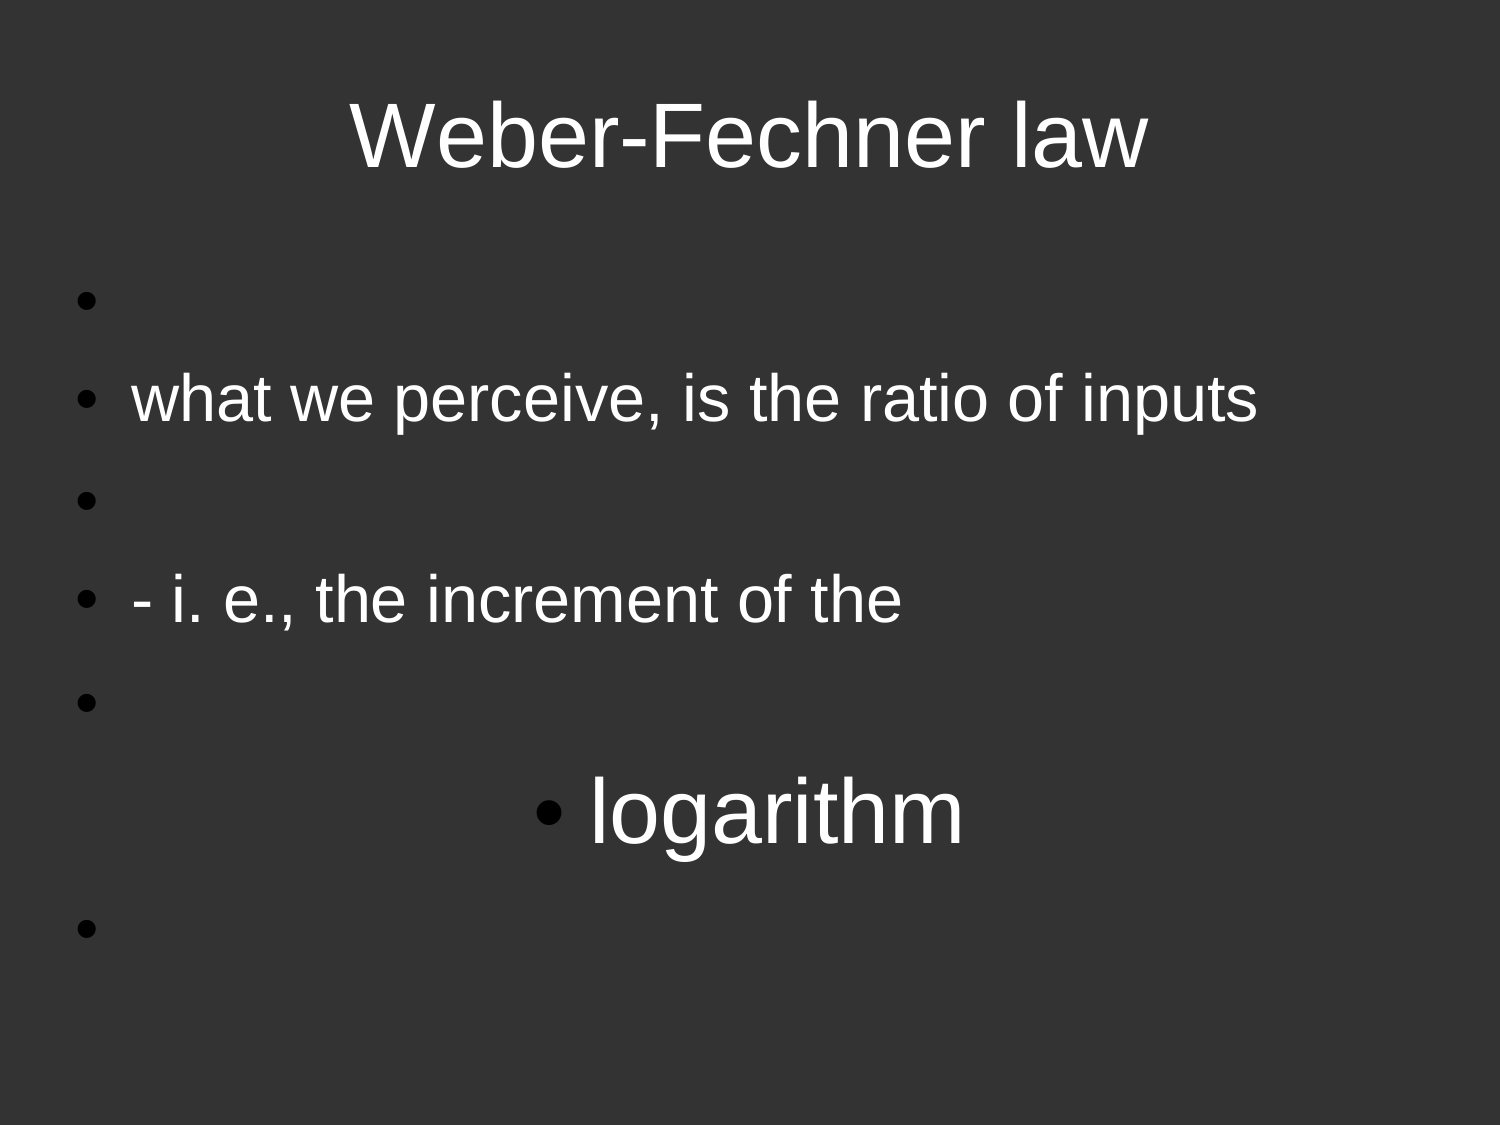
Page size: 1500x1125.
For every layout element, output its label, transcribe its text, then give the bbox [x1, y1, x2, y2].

list what we perceive, is the ratio of inputs - i. e., the increment of the logarithm [75, 262, 1425, 1005]
title Weber-Fechner law [75, 21, 1425, 257]
